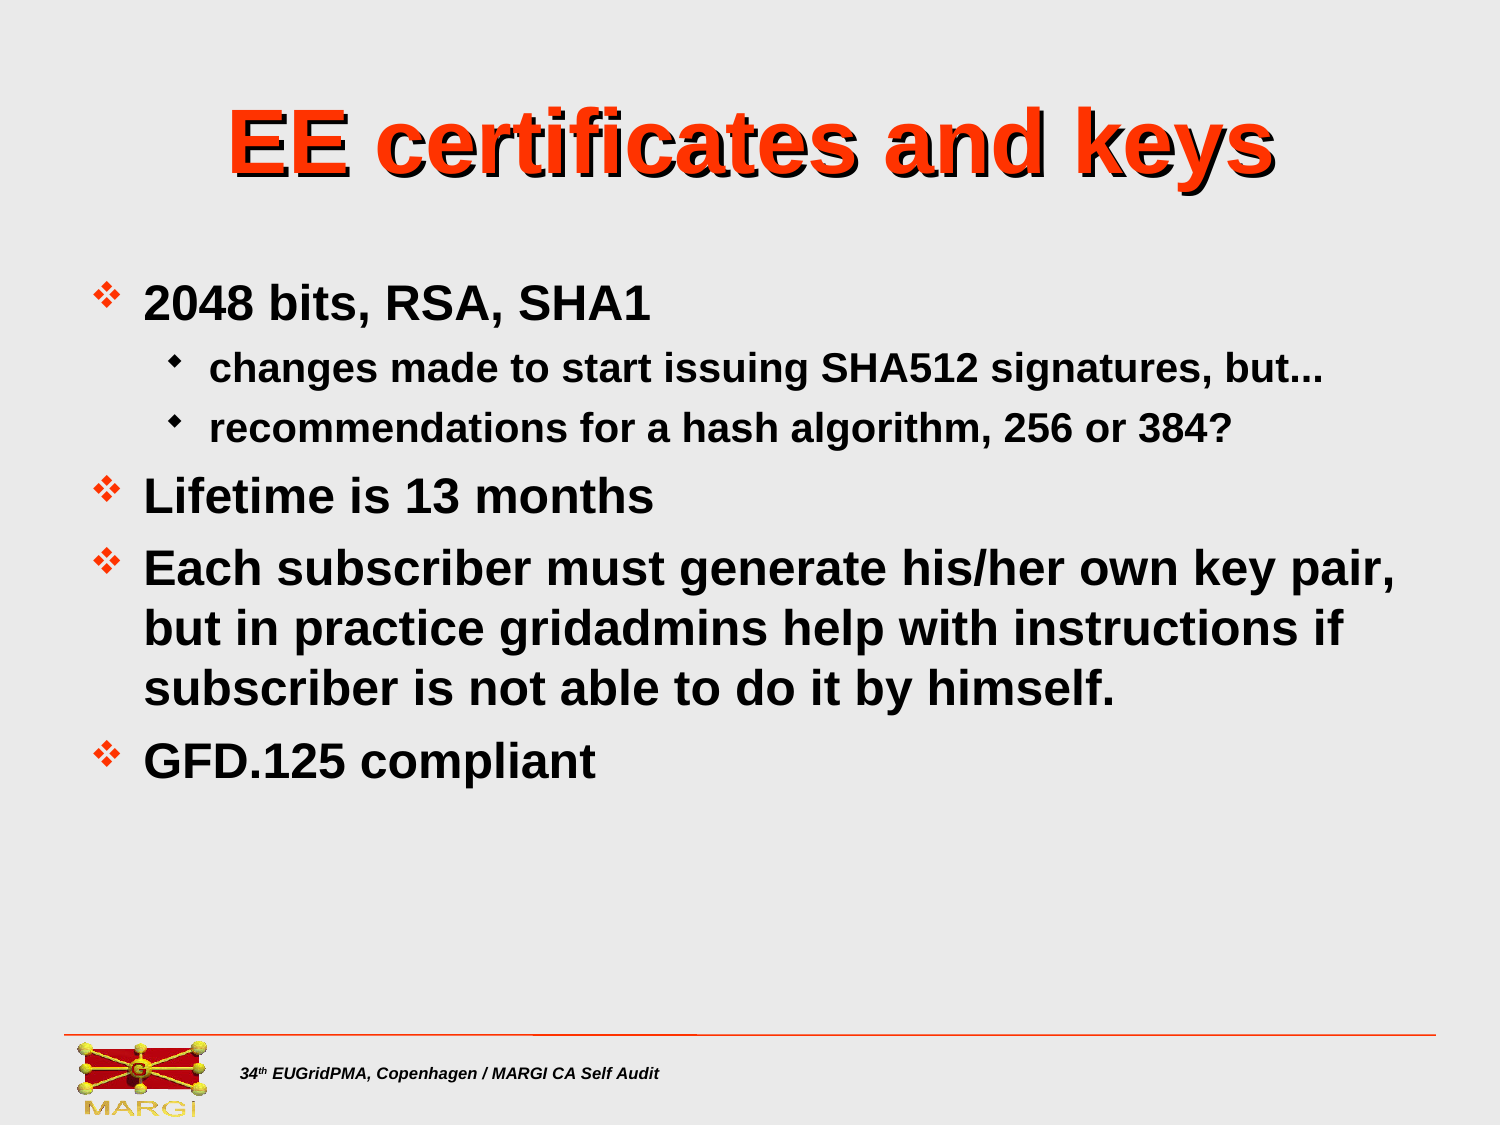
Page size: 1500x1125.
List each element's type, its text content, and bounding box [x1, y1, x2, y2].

text_box EE certificates and keys [77, 42, 1428, 231]
picture [67, 1033, 219, 1123]
text_box 2048 bits, RSA, SHA1 changes made to start issuing SHA512 signatures, but... recommendations for a hash algorithm, 256 or 384? Lifetime is 13 months Each subscriber must generate his/her own key pair, but in practice gridadmins help with instructions if subscriber is not able to do it by himself. GFD.125 compliant [75, 262, 1426, 1005]
